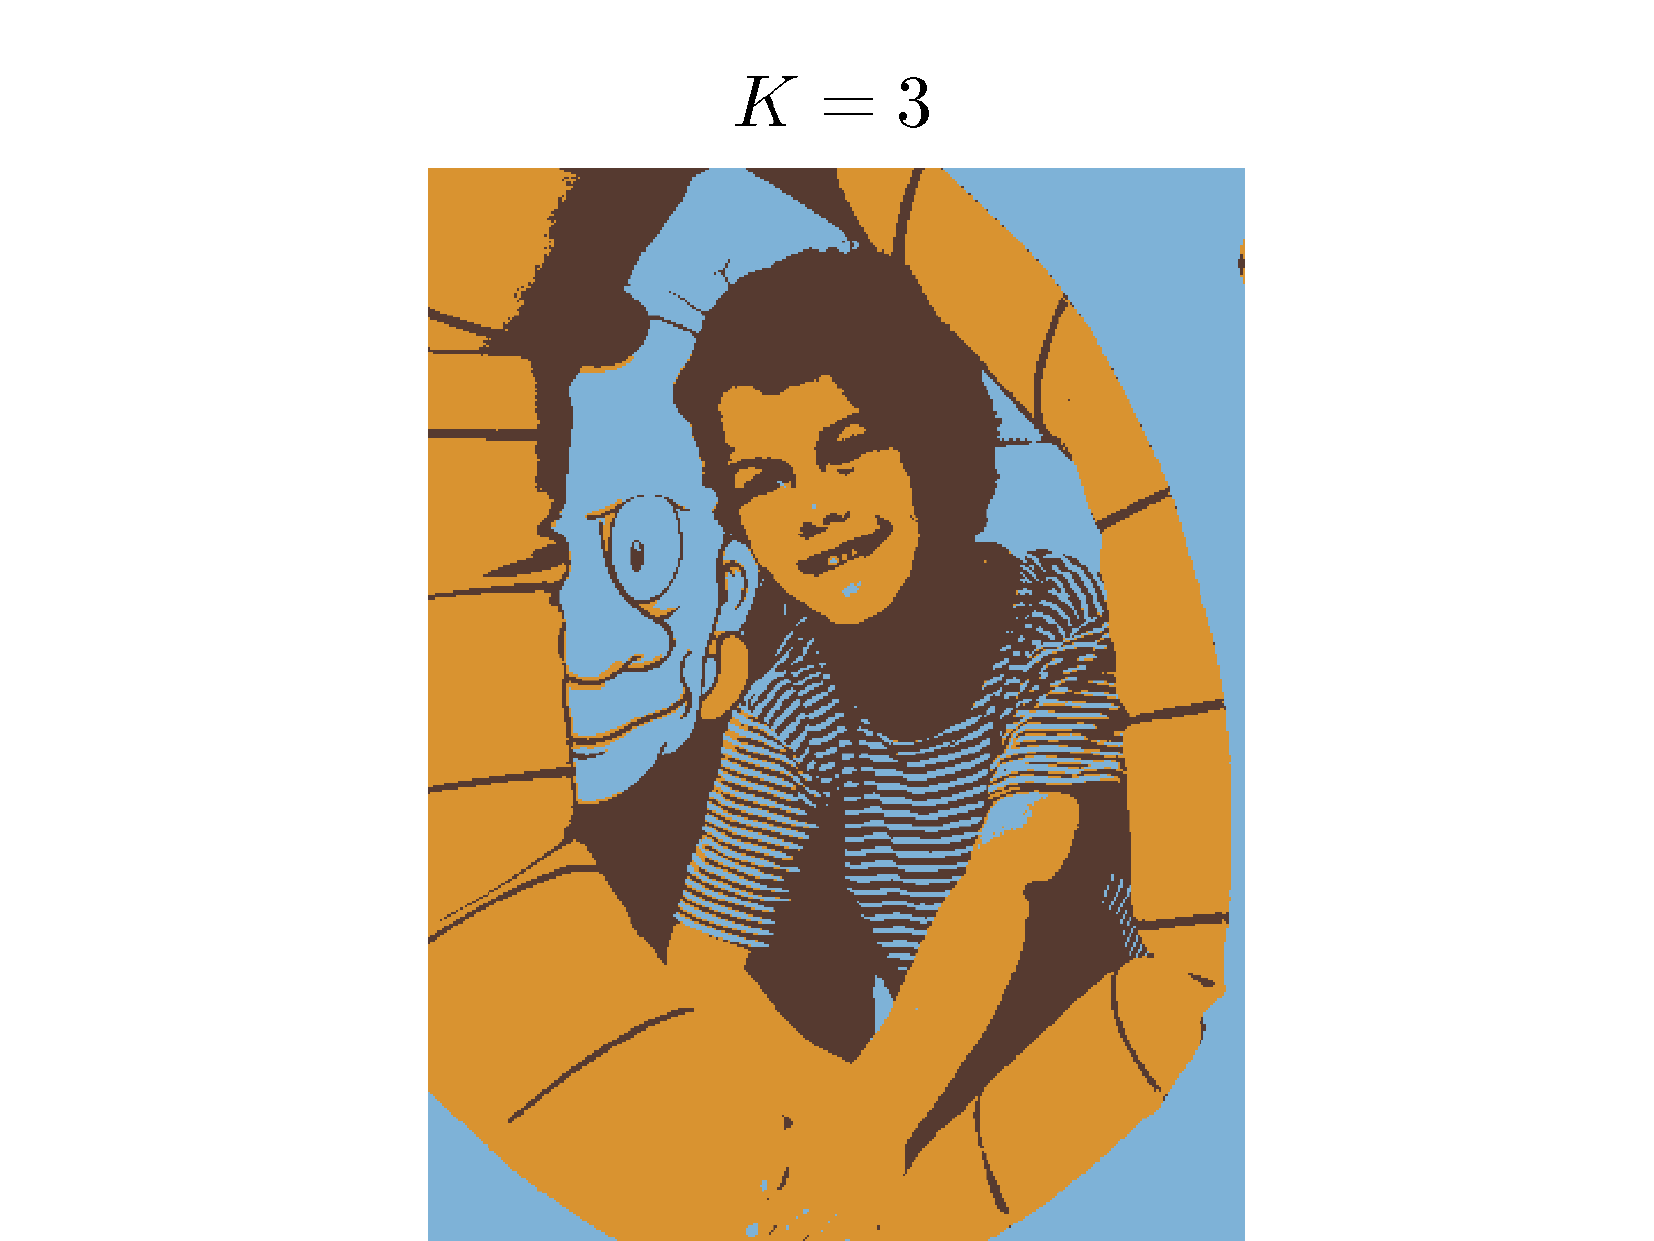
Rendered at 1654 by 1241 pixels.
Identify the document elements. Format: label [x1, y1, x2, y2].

picture [417, 24, 1272, 1241]
